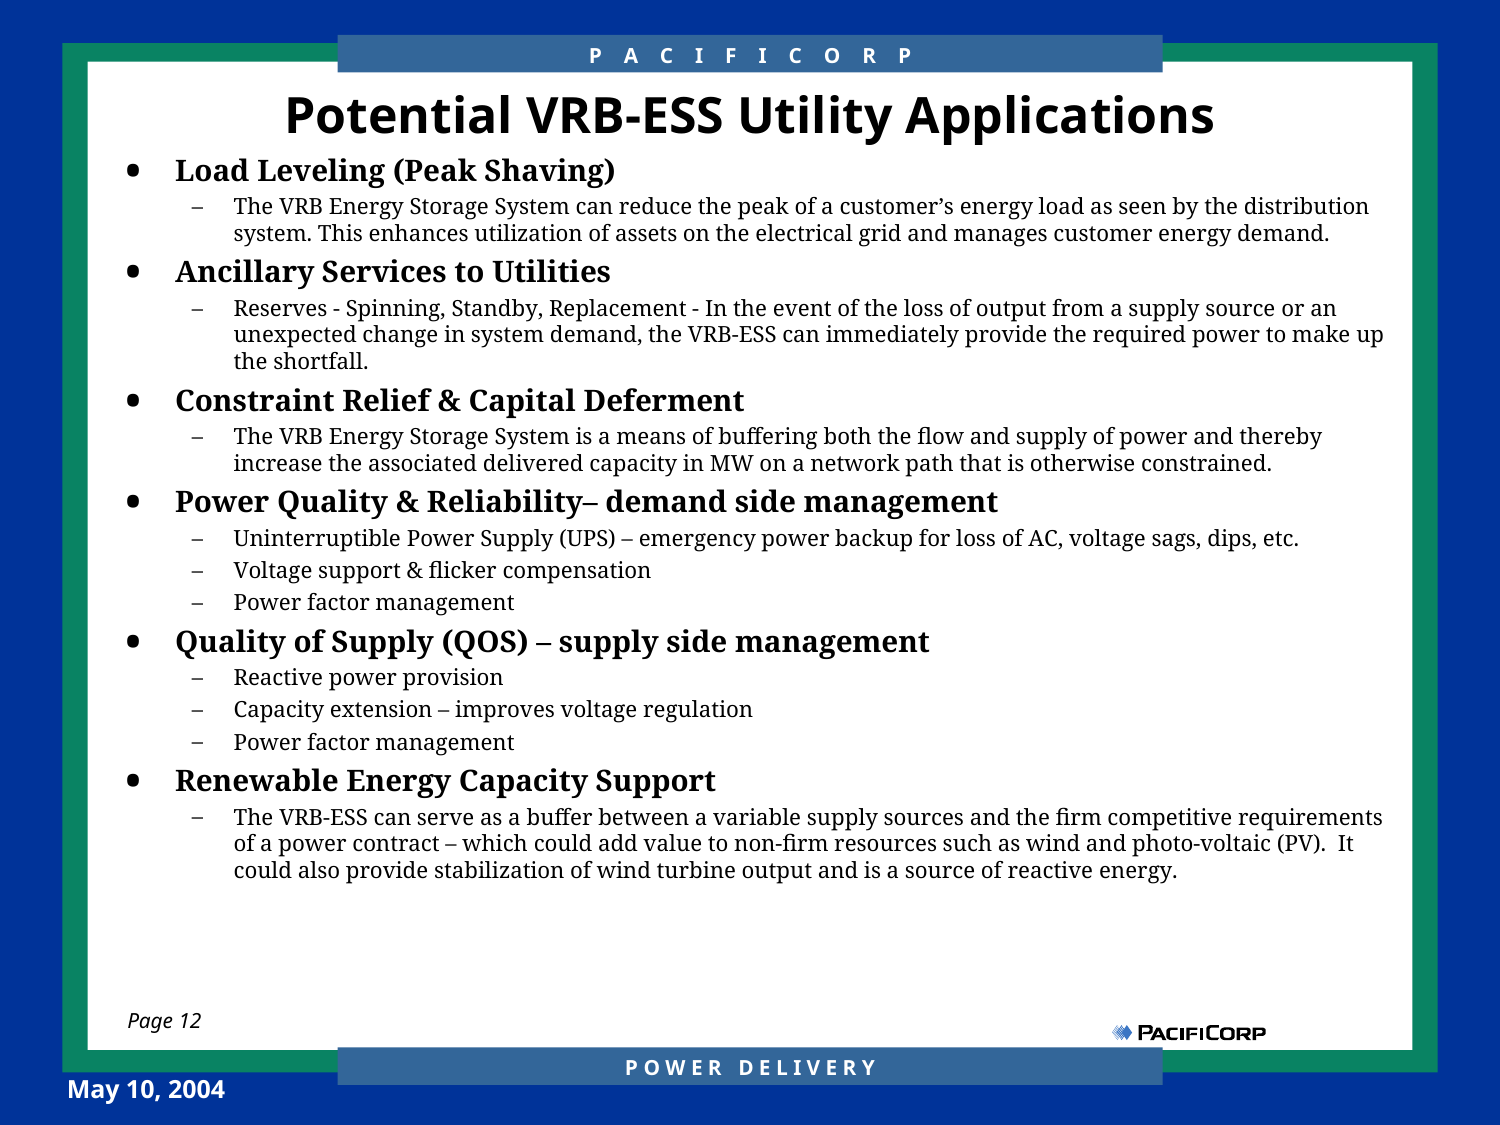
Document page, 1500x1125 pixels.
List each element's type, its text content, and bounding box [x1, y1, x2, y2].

title Potential VRB-ESS Utility Applications [112, 41, 1388, 143]
list Load Leveling (Peak Shaving) The VRB Energy Storage System can reduce the peak of a customer’s energy load as seen by the distribution system. This enhances utilization of assets on the electrical grid and manages customer energy demand. Ancillary Services to Utilities Reserves - Spinning, Standby, Replacement - In the event of the loss of output from a supply source or an unexpected change in system demand, the VRB-ESS can immediately provide the required power to make up the shortfall. Constraint Relief & Capital Deferment The VRB Energy Storage System is a means of buffering both the flow and supply of power and thereby increase the associated delivered capacity in MW on a network path that is otherwise constrained. Power Quality & Reliability– demand side management Uninterruptible Power Supply (UPS) – emergency power backup for loss of AC, voltage sags, dips, etc. Voltage support & flicker compensation Power factor management Quality of Supply (QOS) – supply side management Reactive power provision Capacity extension – improves voltage regulation Power factor management Renewable Energy Capacity Support The VRB-ESS can serve as a buffer between a variable supply sources and the firm competitive requirements of a power contract – which could add value to non-firm resources such as wind and photo-voltaic (PV). It could also provide stabilization of wind turbine output and is a source of reactive energy. [110, 143, 1423, 901]
